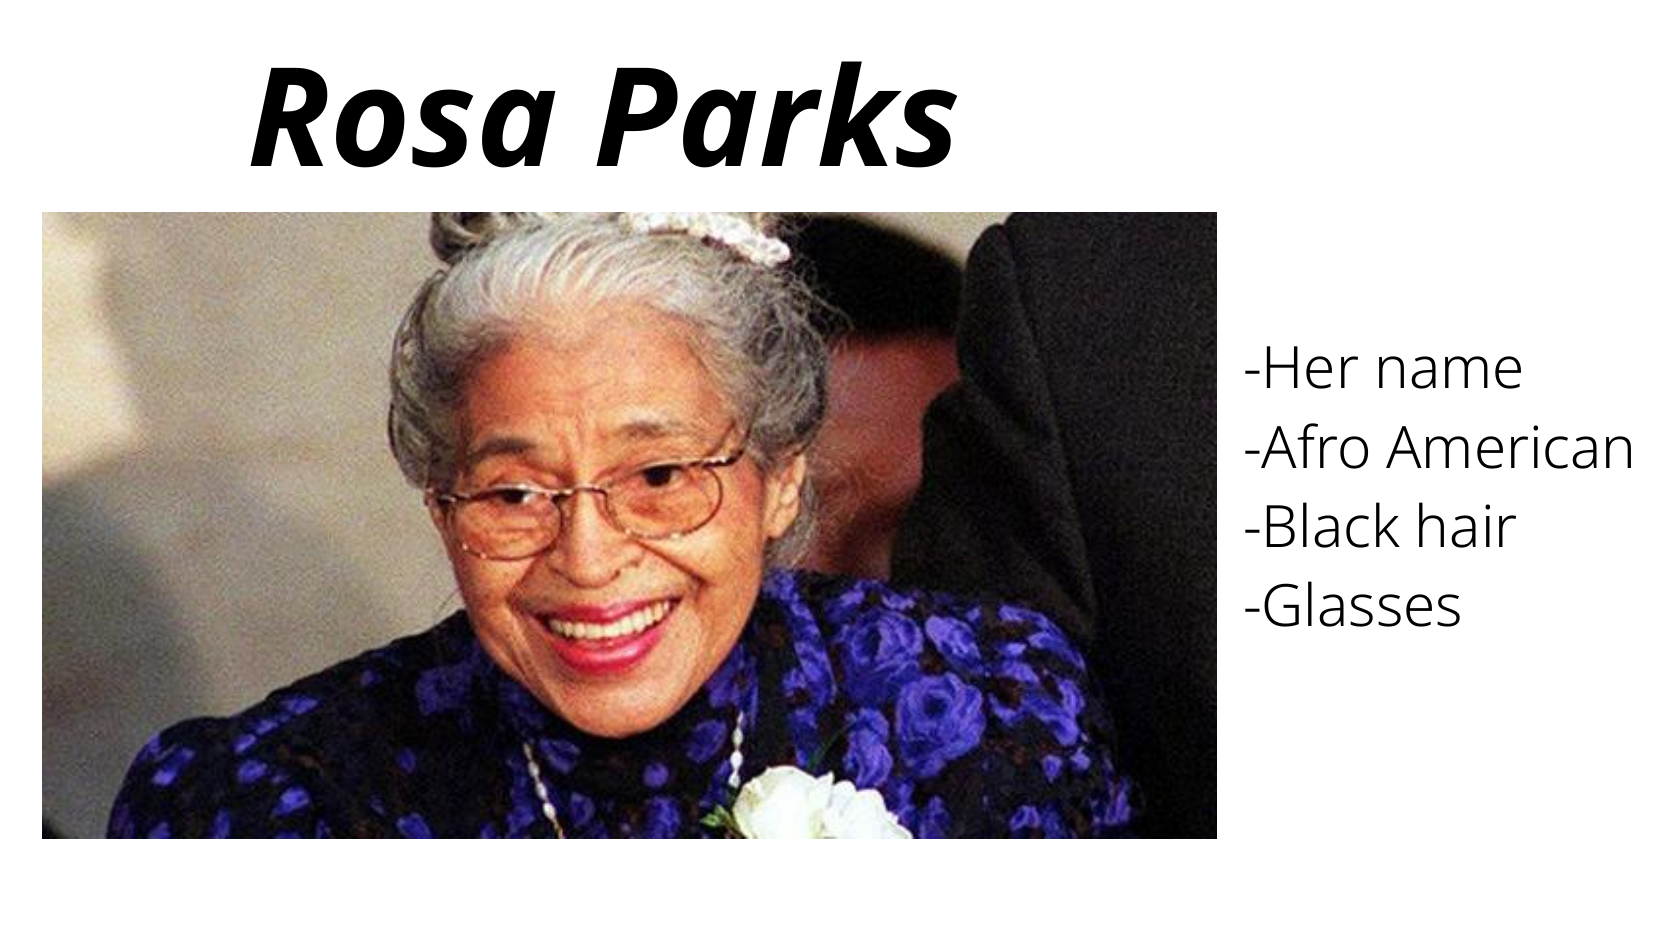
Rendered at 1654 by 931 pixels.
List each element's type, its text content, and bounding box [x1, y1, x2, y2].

picture [42, 212, 1217, 839]
text_box -Her name -Afro American -Black hair -Glasses [1228, 319, 1654, 567]
title Rosa Parks [0, 35, 1170, 191]
